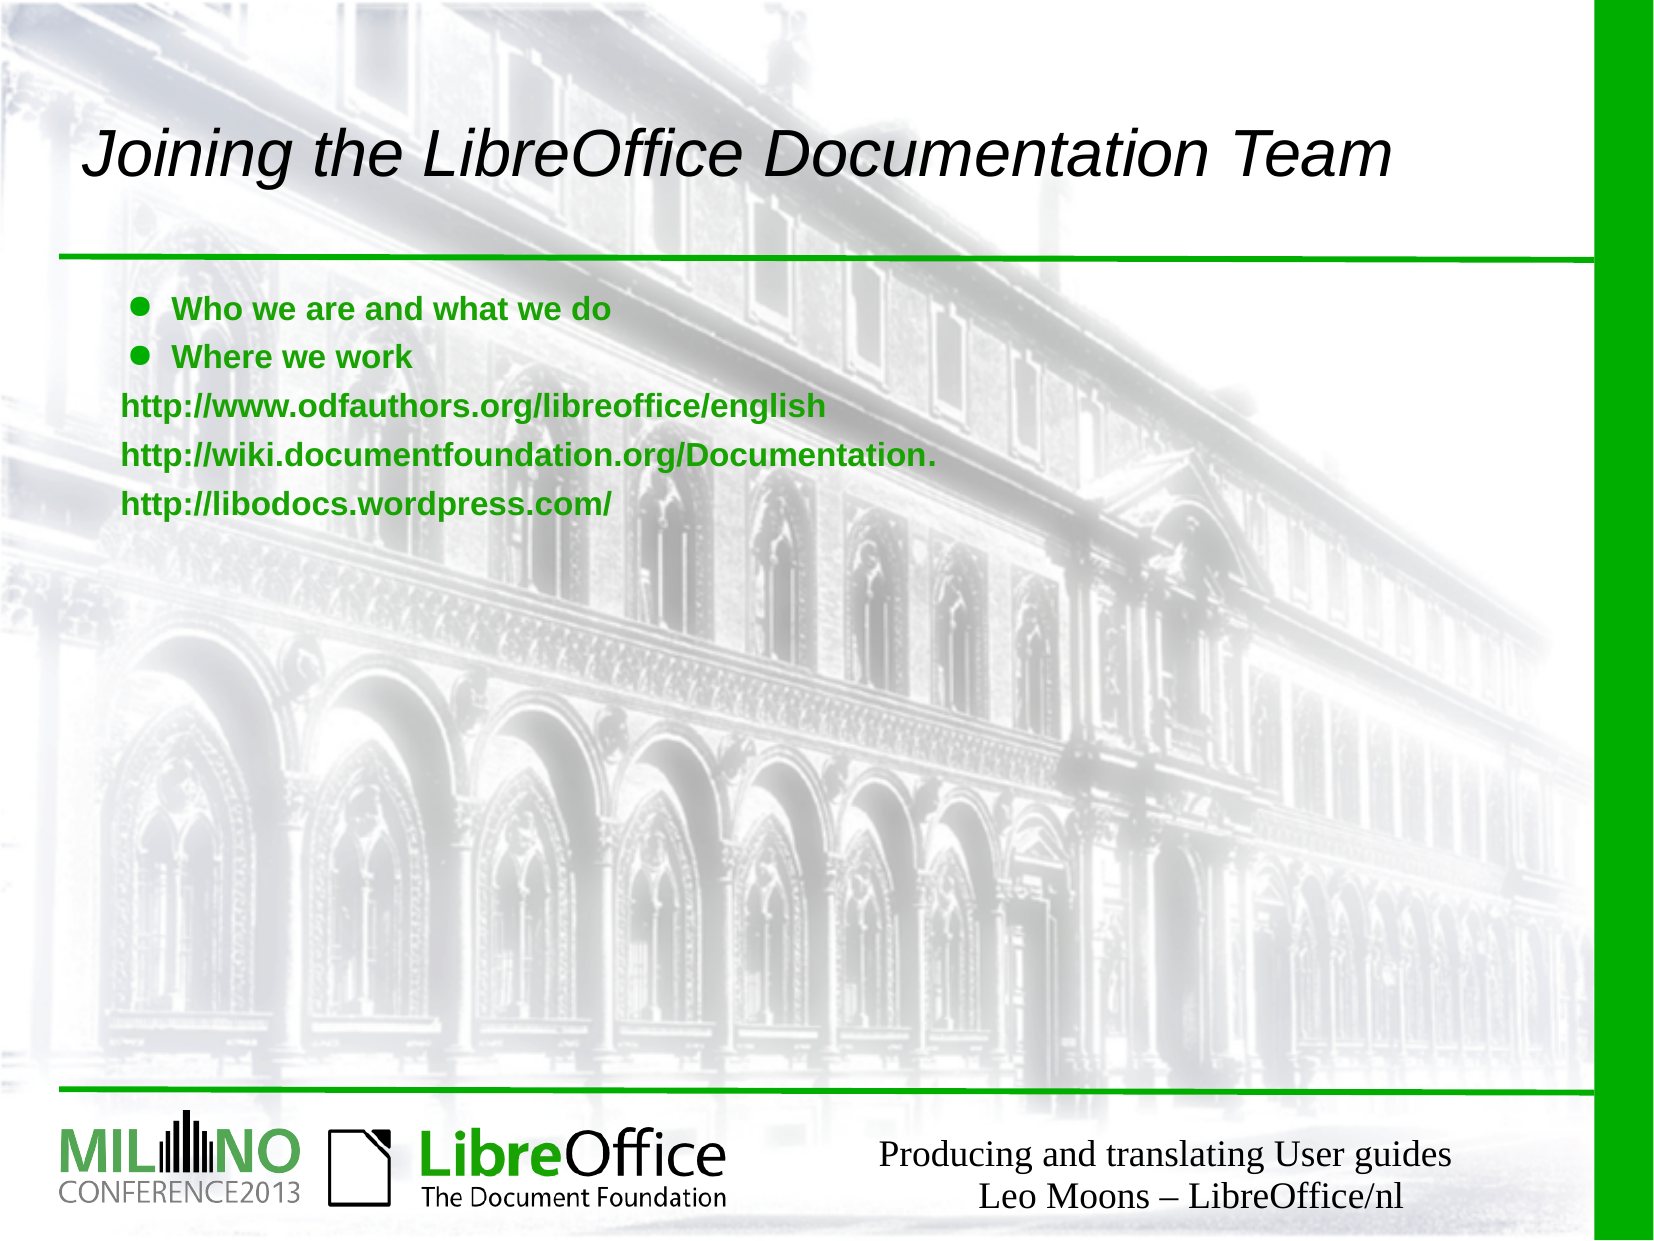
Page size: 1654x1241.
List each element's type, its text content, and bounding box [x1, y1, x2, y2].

picture [0, 1, 1594, 1241]
text_box Producing and translating User guides Leo Moons – LibreOffice/nl [864, 1126, 1519, 1224]
list Who we are and what we do Where we work http://www.odfauthors.org/libreoffice/english http://wiki.documentfoundation.org/Documentation. http://libodocs.wordpress.com/ [82, 290, 1571, 1010]
title Joining the LibreOffice Documentation Team [82, 49, 1571, 257]
